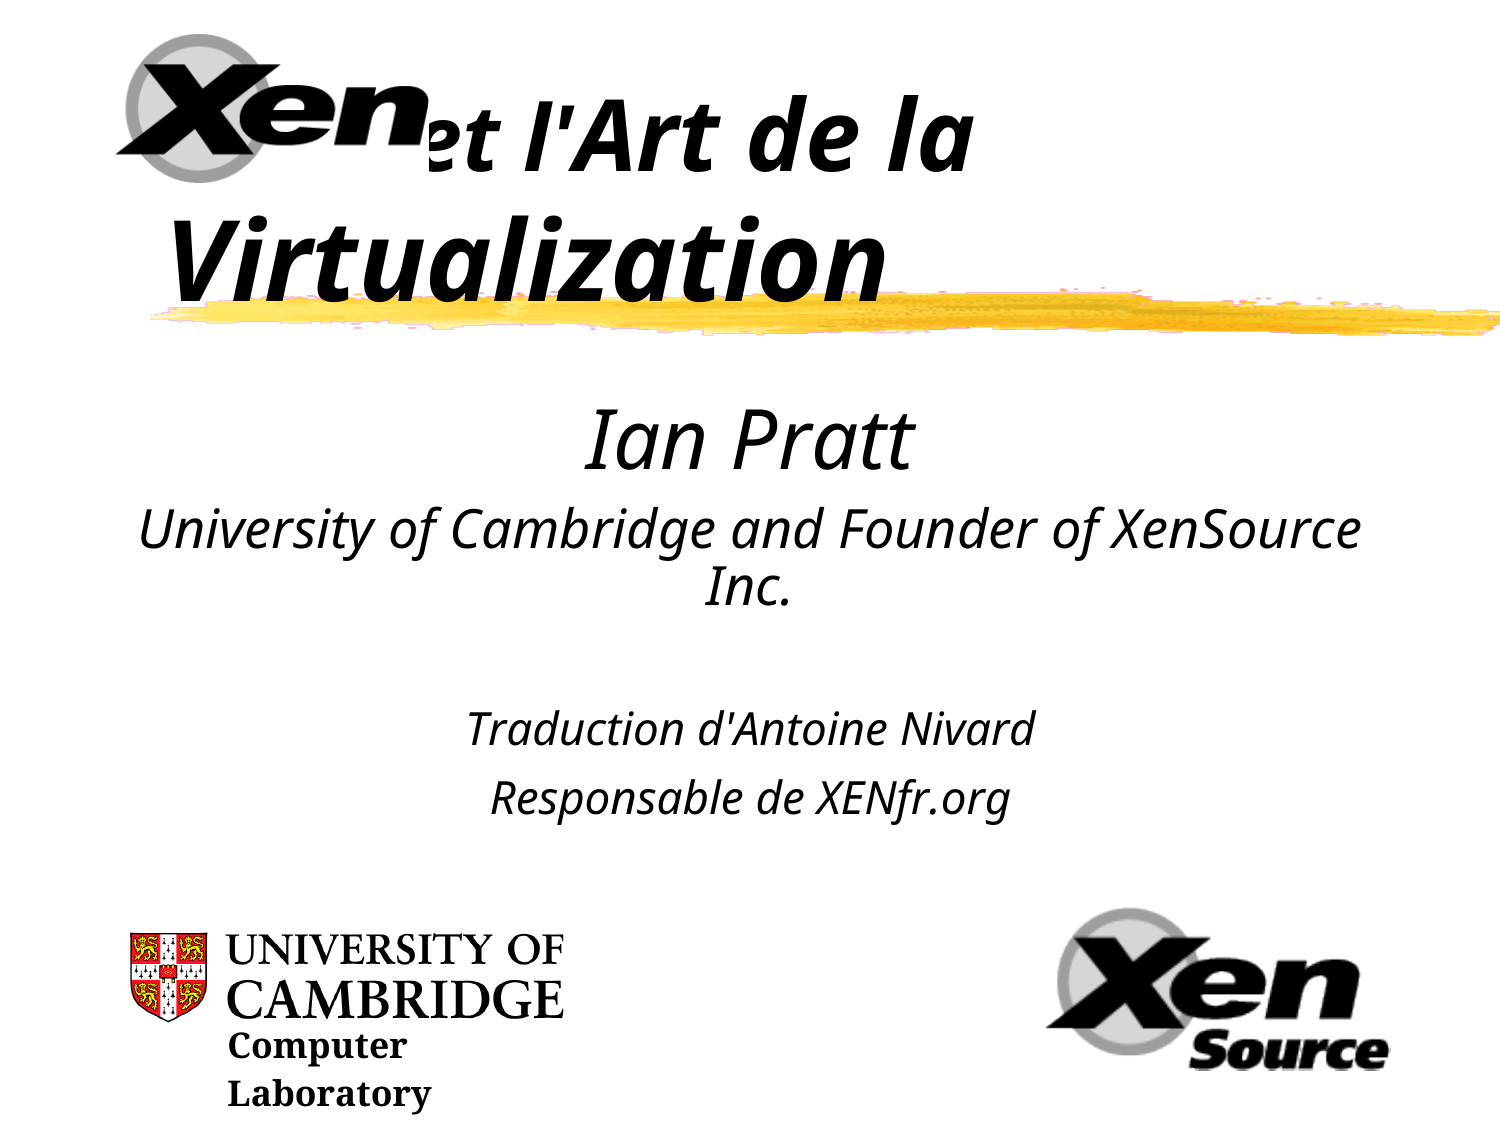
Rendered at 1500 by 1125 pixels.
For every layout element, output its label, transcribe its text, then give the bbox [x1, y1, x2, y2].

picture [115, 34, 429, 183]
subtitle Ian Pratt University of Cambridge and Founder of XenSource Inc. Traduction d'Antoine Nivard Responsable de XENfr.org [110, 356, 1392, 868]
picture [150, 282, 1500, 346]
title Xen et l'Art de la Virtualization [150, 26, 1417, 336]
picture [129, 931, 564, 1024]
picture [1045, 907, 1391, 1071]
text_box Computer Laboratory [212, 1012, 626, 1071]
